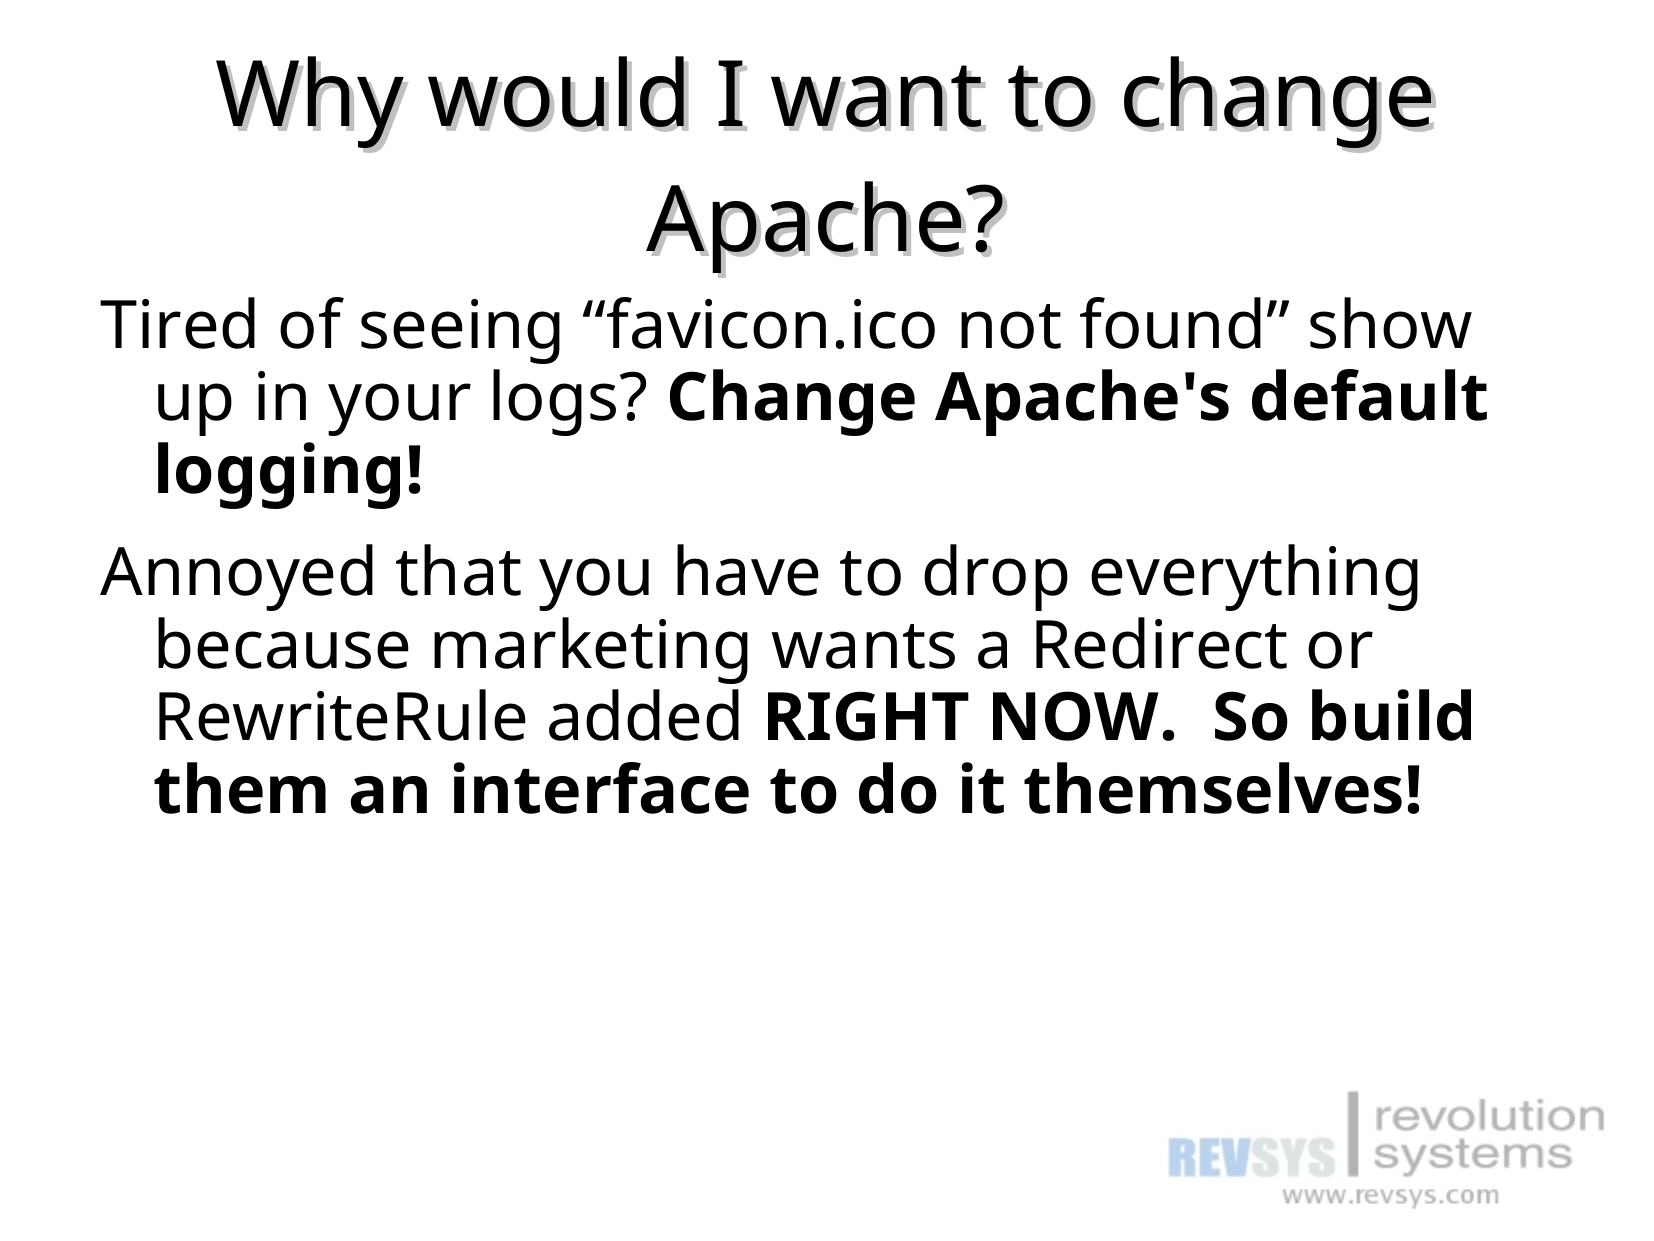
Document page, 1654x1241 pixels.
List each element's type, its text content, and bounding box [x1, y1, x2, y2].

list Tired of seeing “favicon.ico not found” show up in your logs? Change Apache's default logging! Annoyed that you have to drop everything because marketing wants a Redirect or RewriteRule added RIGHT NOW. So build them an interface to do it themselves! [82, 290, 1571, 1109]
picture [1162, 1087, 1613, 1211]
title Why would I want to change Apache? [82, 42, 1571, 264]
